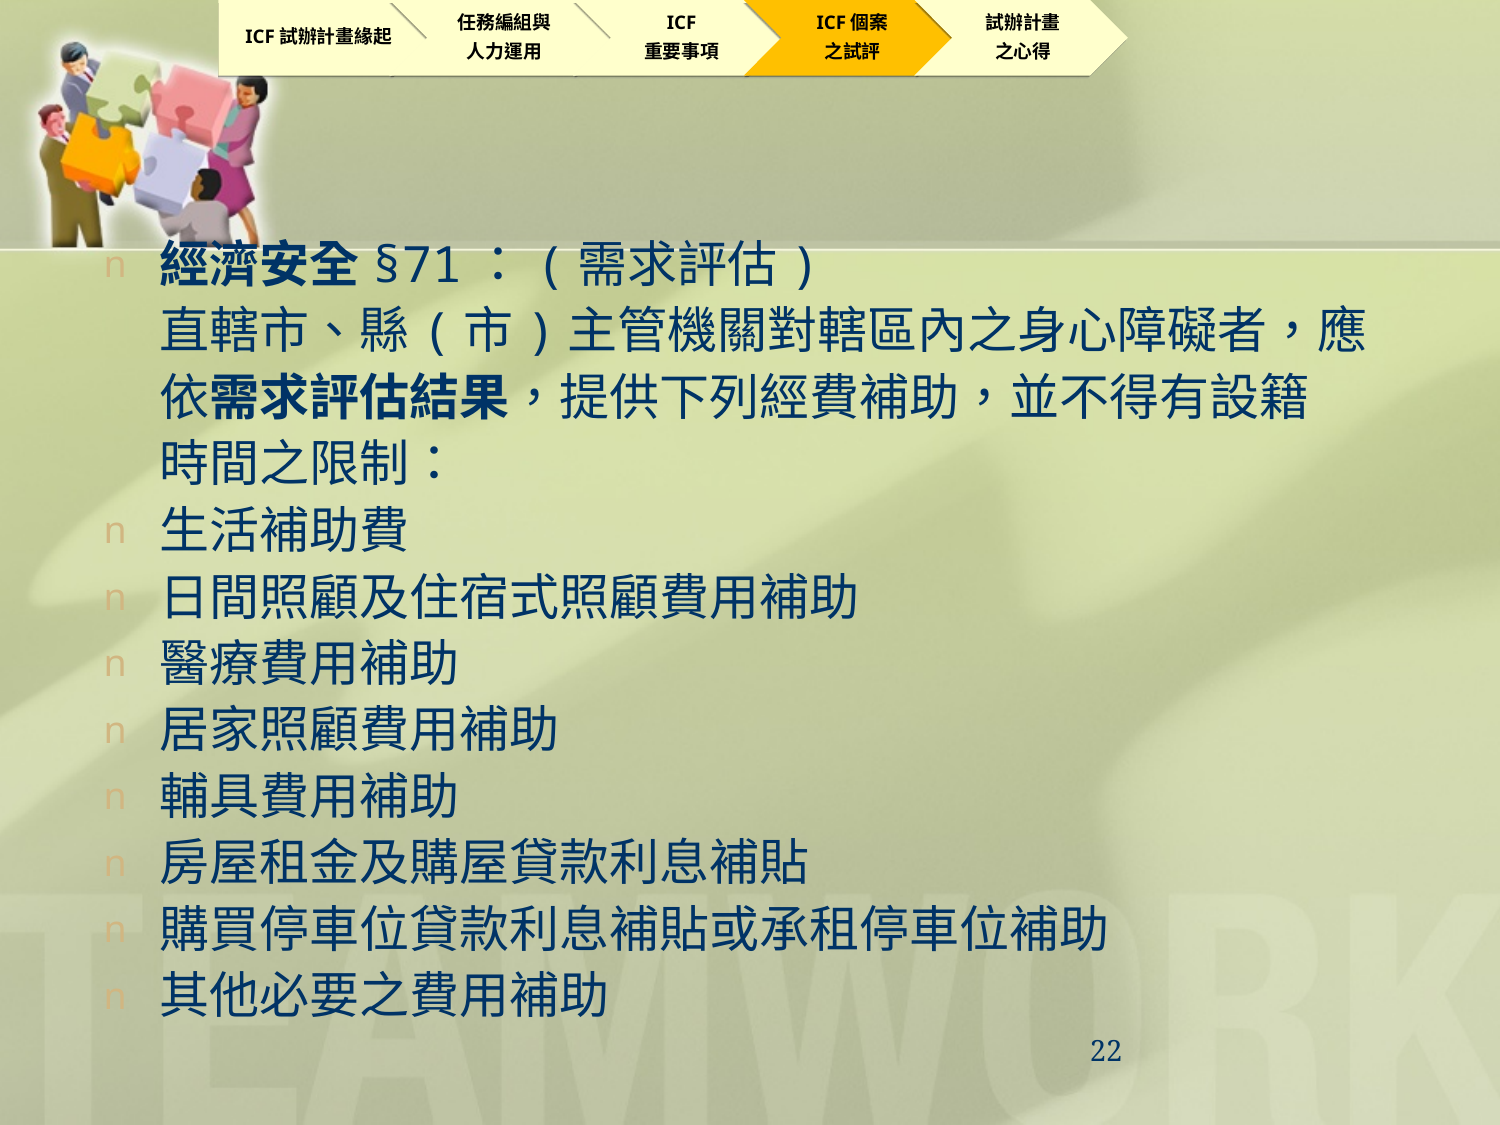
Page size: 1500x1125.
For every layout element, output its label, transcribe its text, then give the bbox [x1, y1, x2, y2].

text_box ICF個案 之試評 [743, 0, 951, 76]
list 經濟安全§71：(需求評估) 直轄市、縣(市)主管機關對轄區內之身心障礙者，應 依需求評估結果，提供下列經費補助，並不得有設籍 時間之限制： 生活補助費 日間照顧及住宿式照顧費用補助 醫療費用補助 居家照顧費用補助 輔具費用補助 房屋租金及購屋貸款利息補貼 購買停車位貸款利息補貼或承租停車位補助 其他必要之費用補助 [88, 231, 1439, 1106]
text_box ICF試辦計畫緣起 [218, 0, 426, 76]
text_box ICF 重要事項 [573, 0, 780, 76]
text_box 任務編組與 人力運用 [389, 0, 610, 76]
text_box 試辦計畫 之心得 [914, 0, 1128, 76]
text_box [1074, 1024, 1426, 1103]
